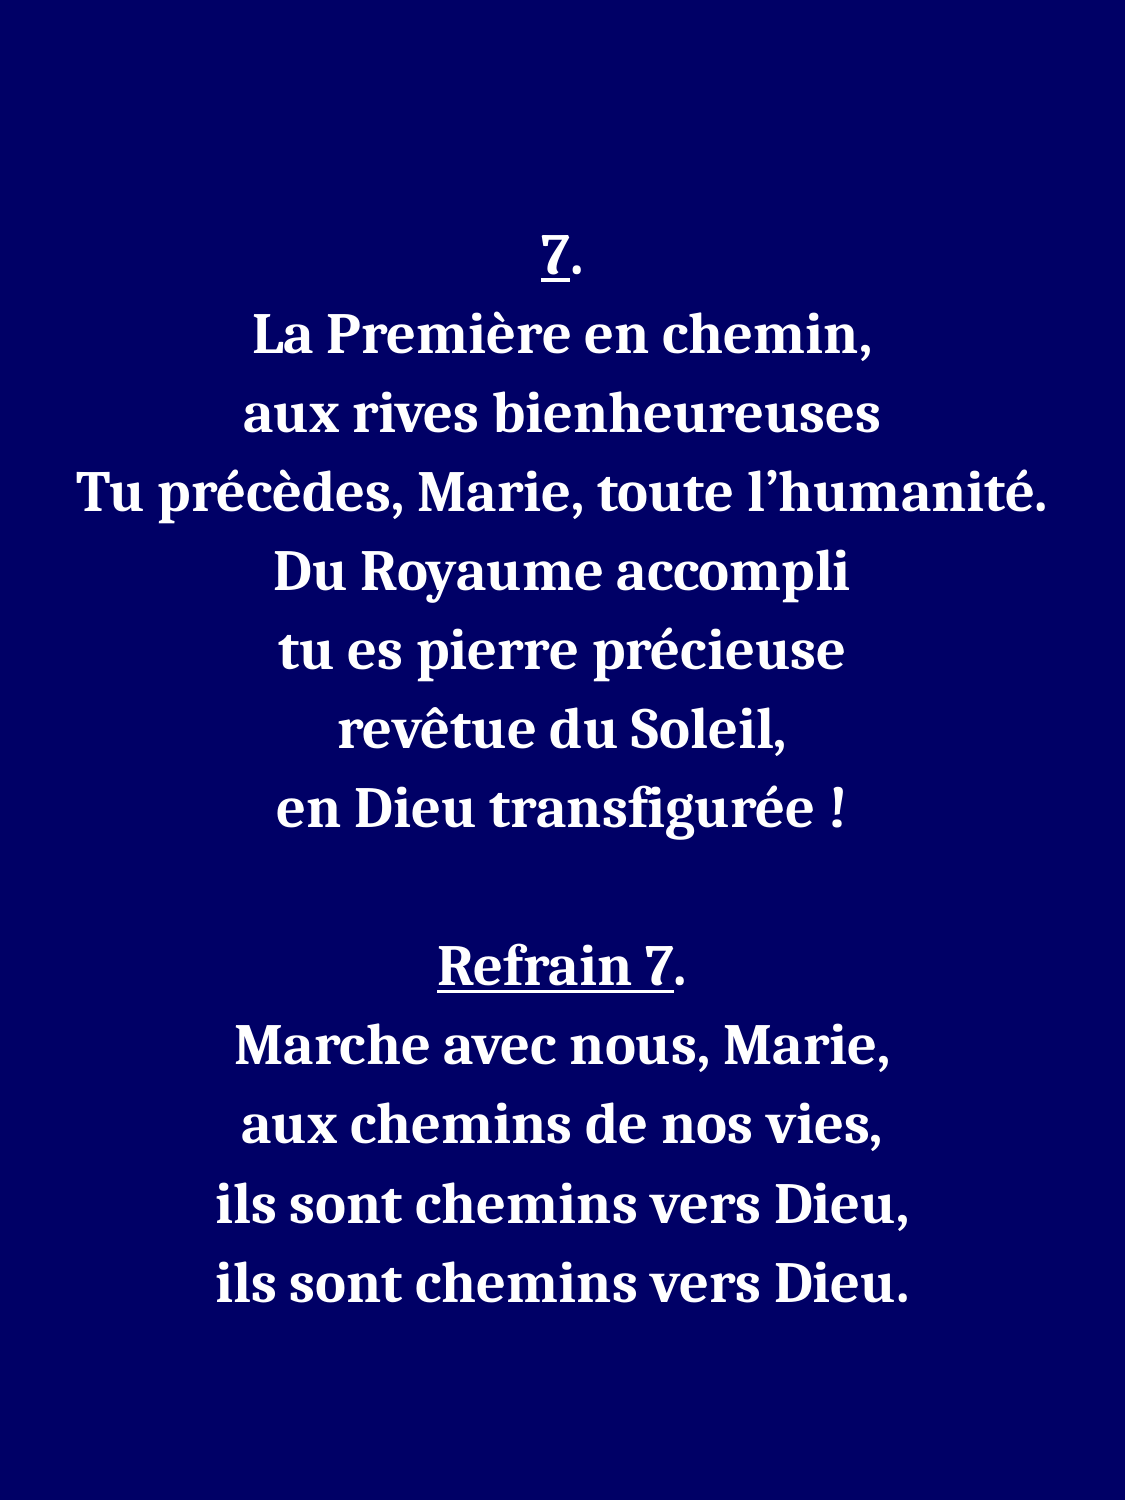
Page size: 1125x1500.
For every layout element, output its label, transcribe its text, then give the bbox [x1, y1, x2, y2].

text_box 7. La Première en chemin, aux rives bienheureuses Tu précèdes, Marie, toute l’humanité. Du Royaume accompli tu es pierre précieuse revêtue du Soleil, en Dieu transfigurée ! Refrain 7. Marche avec nous, Marie, aux chemins de nos vies, ils sont chemins vers Dieu, ils sont chemins vers Dieu. [0, 100, 1125, 1500]
